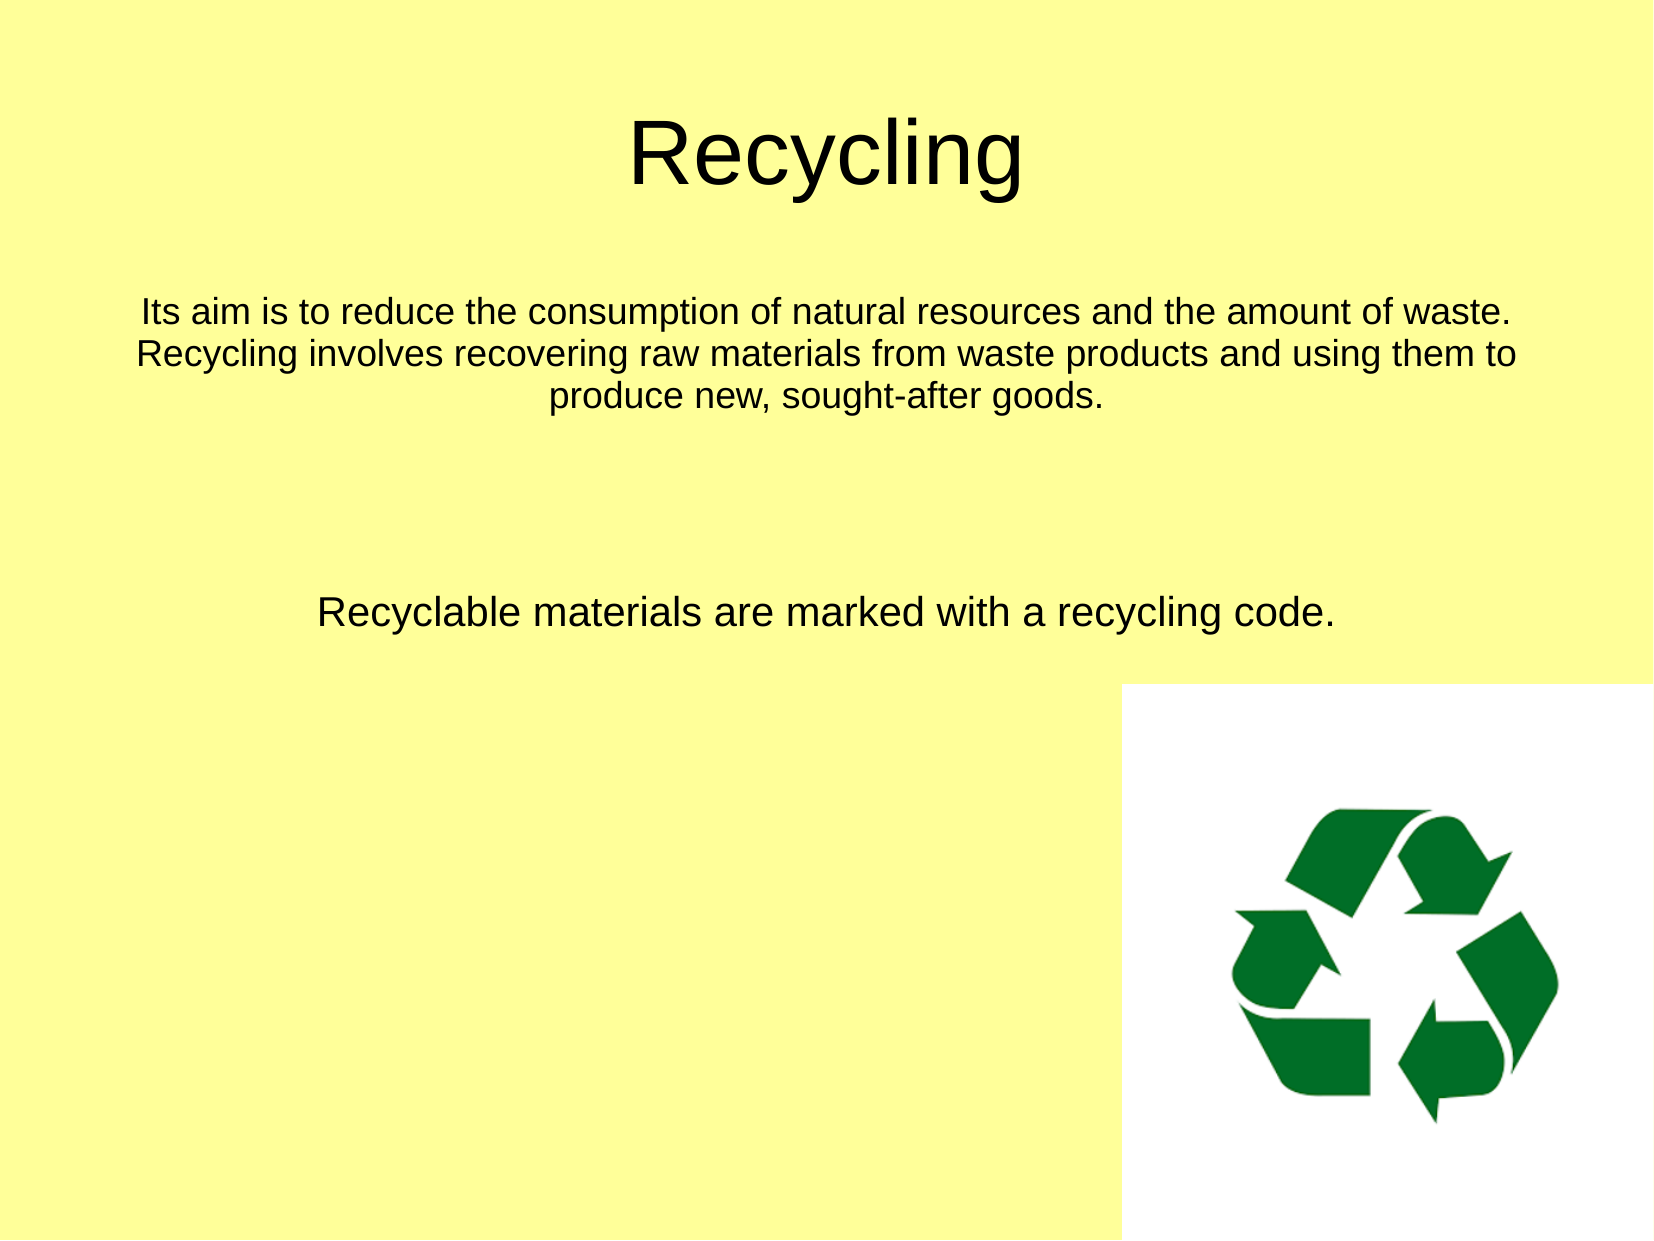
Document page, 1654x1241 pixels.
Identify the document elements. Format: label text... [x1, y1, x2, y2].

title Recycling [82, 49, 1571, 257]
picture [1122, 684, 1654, 1241]
list Its aim is to reduce the consumption of natural resources and the amount of waste. Recycling involves recovering raw materials from waste products and using them to produce new, sought-after goods. Recyclable materials are marked with a recycling code. [82, 290, 1571, 1109]
